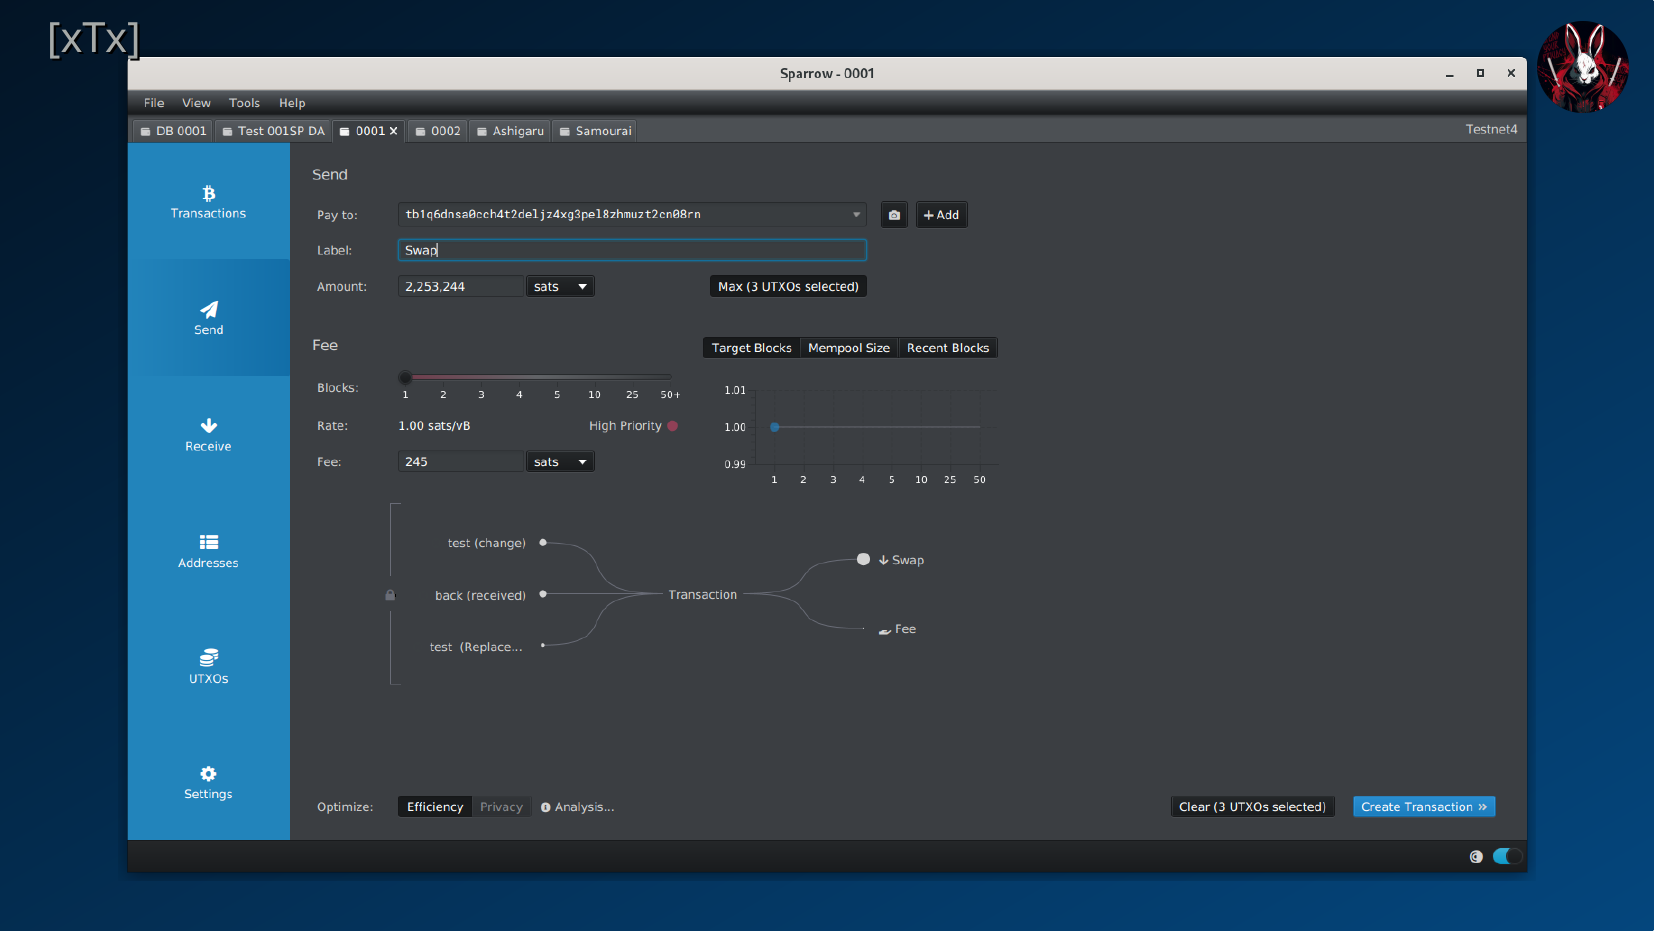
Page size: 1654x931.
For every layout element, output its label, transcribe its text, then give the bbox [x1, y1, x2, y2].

picture [118, 49, 1536, 881]
text_box [xTx] [0, 0, 188, 76]
picture [1537, 21, 1629, 113]
